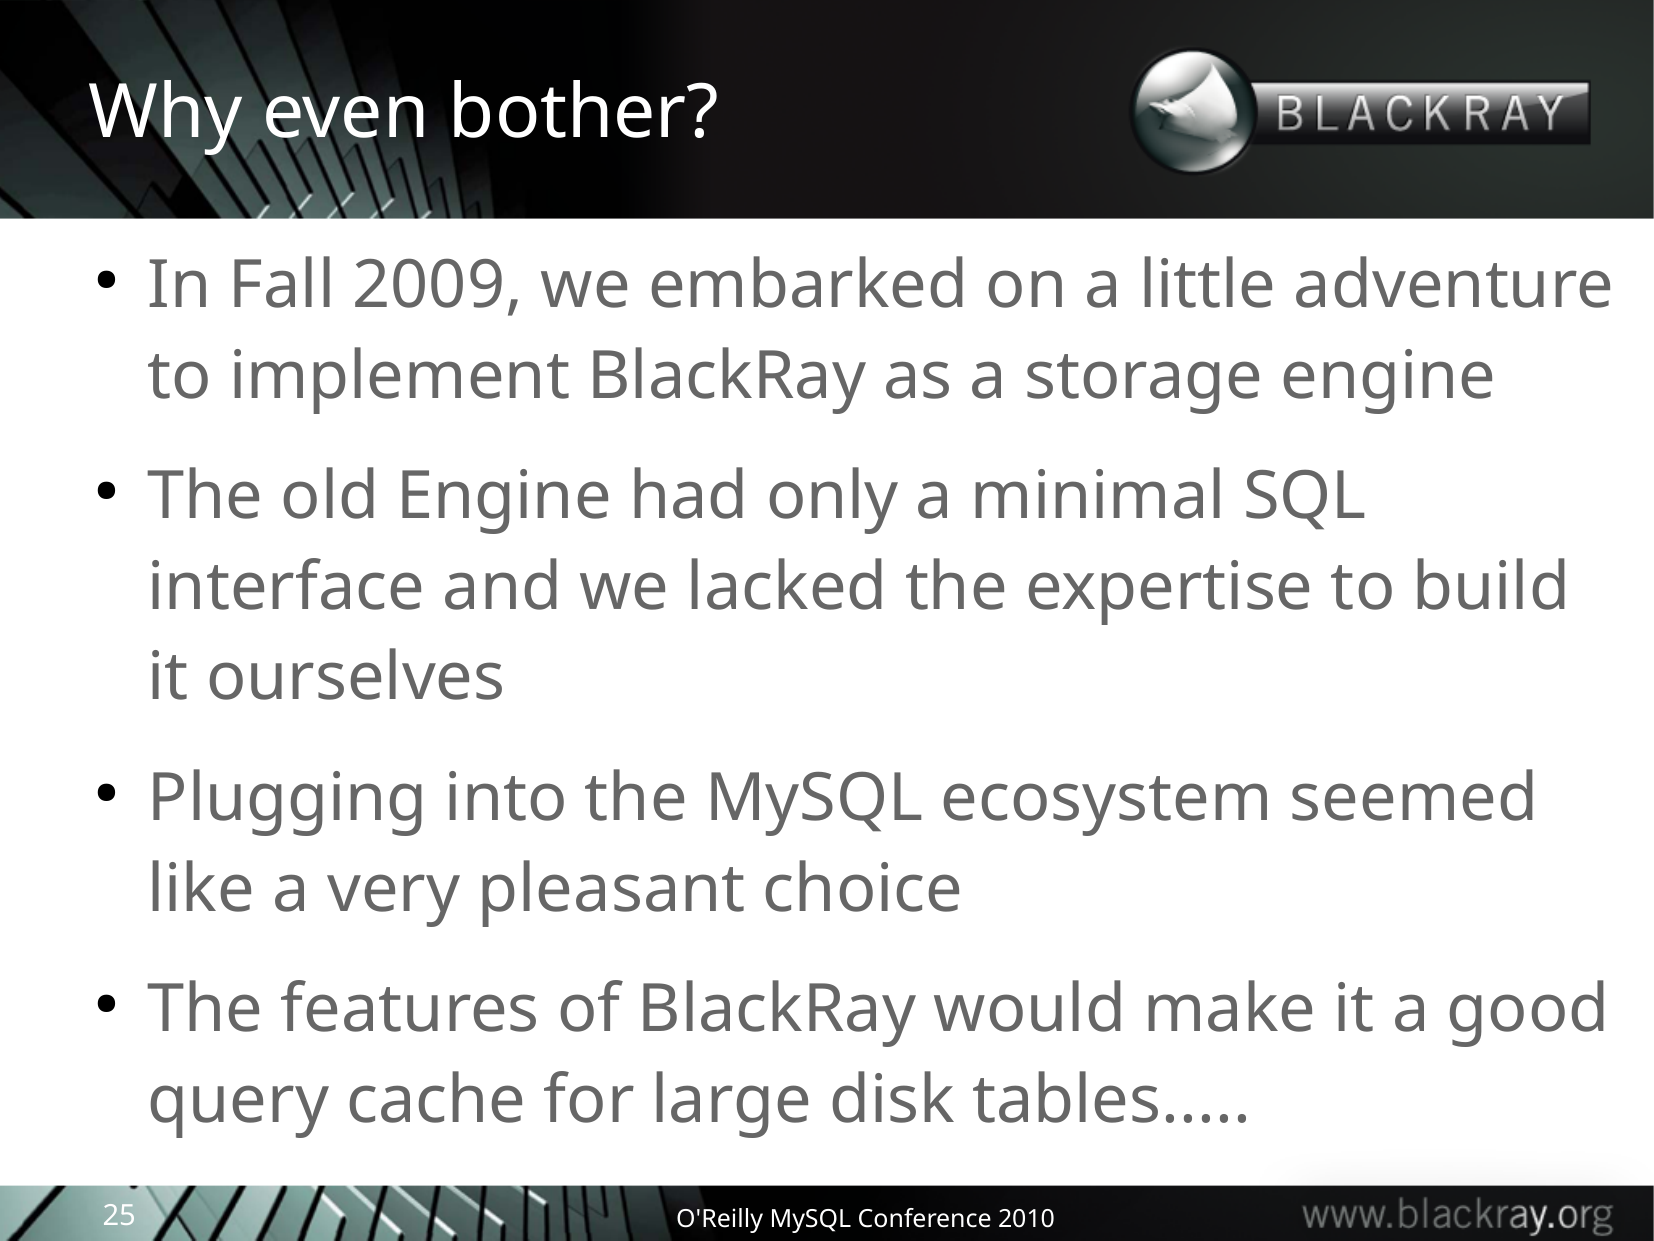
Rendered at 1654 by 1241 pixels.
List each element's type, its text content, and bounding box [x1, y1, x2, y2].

title Why even bother? [88, 38, 1577, 178]
picture [0, 0, 1654, 1241]
list In Fall 2009, we embarked on a little adventure to implement BlackRay as a storage engine The old Engine had only a minimal SQL interface and we lacked the expertise to build it ourselves Plugging into the MySQL ecosystem seemed like a very pleasant choice The features of BlackRay would make it a good query cache for large disk tables..... [76, 236, 1625, 1152]
